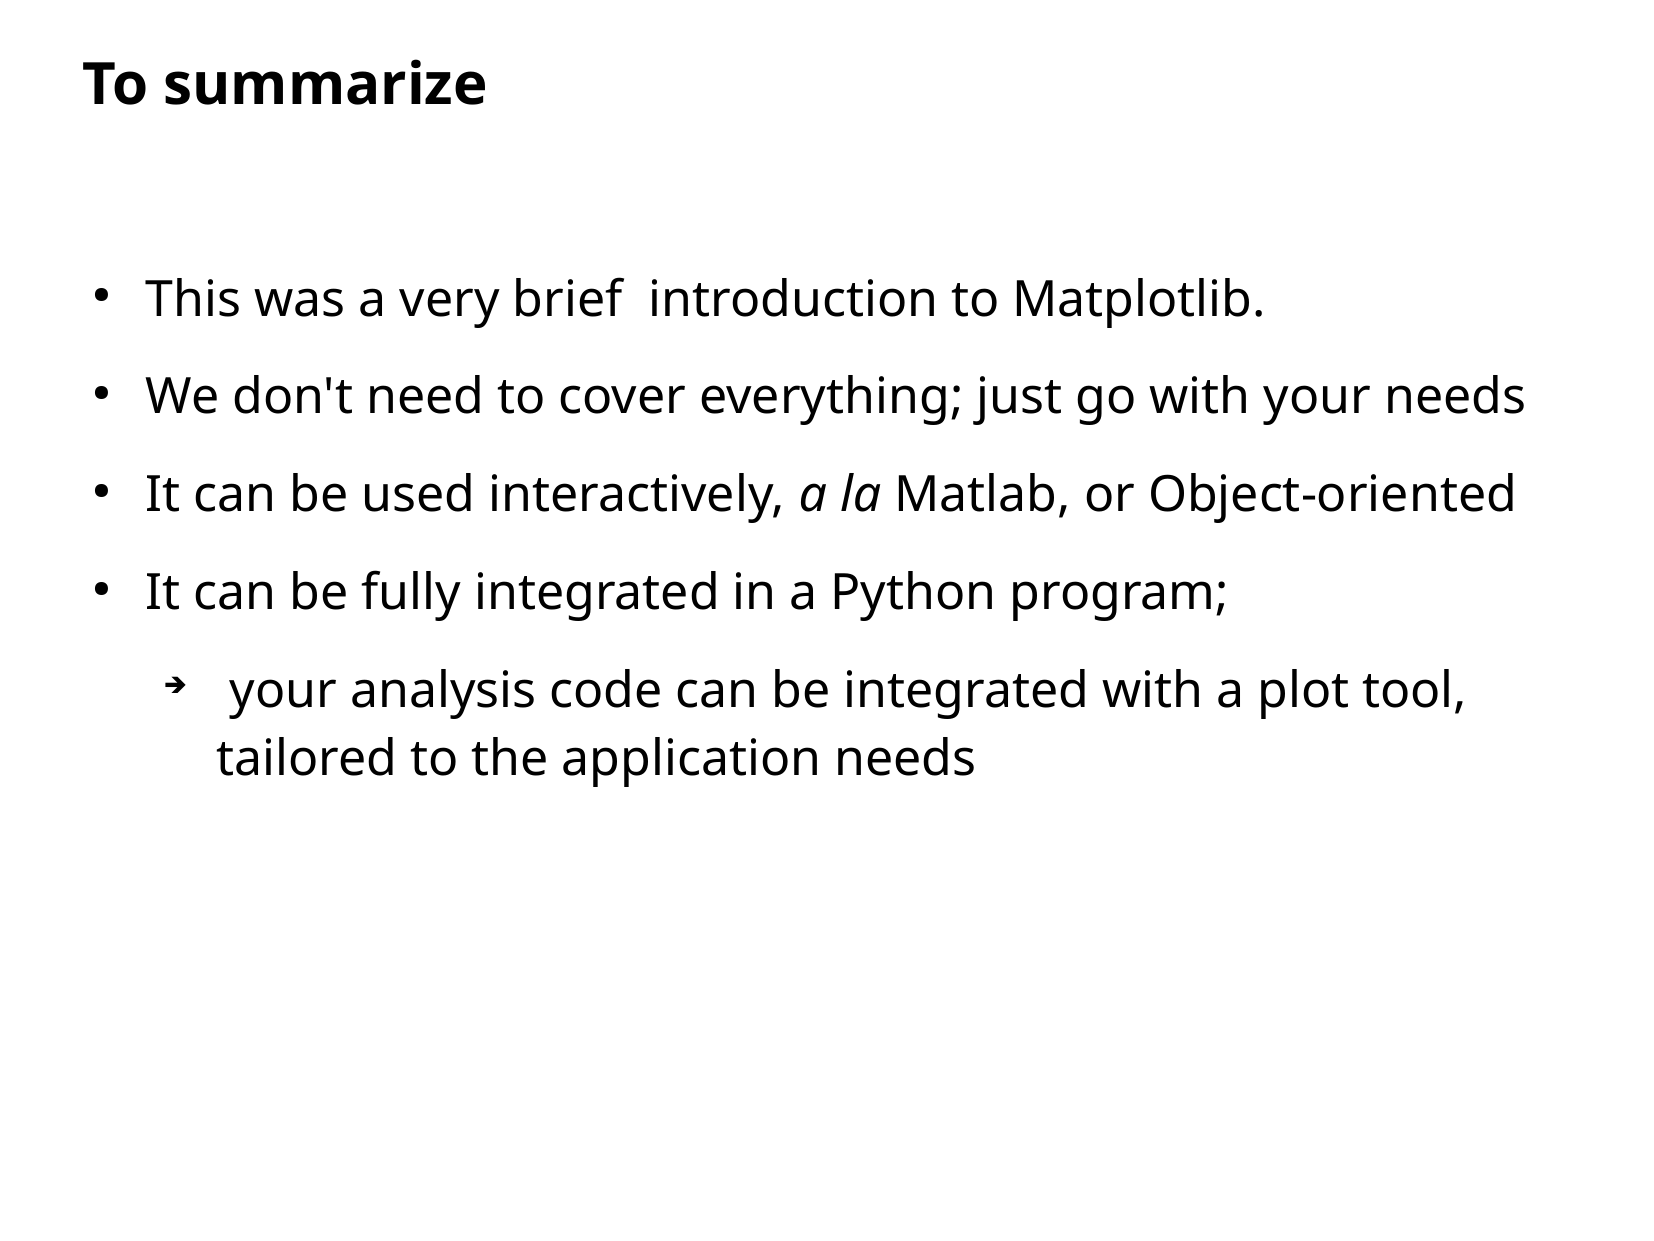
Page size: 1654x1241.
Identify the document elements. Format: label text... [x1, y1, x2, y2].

title To summarize [82, 0, 1571, 179]
list This was a very brief introduction to Matplotlib. We don't need to cover everything; just go with your needs It can be used interactively, a la Matlab, or Object-oriented It can be fully integrated in a Python program; your analysis code can be integrated with a plot tool, tailored to the application needs [75, 262, 1564, 1208]
